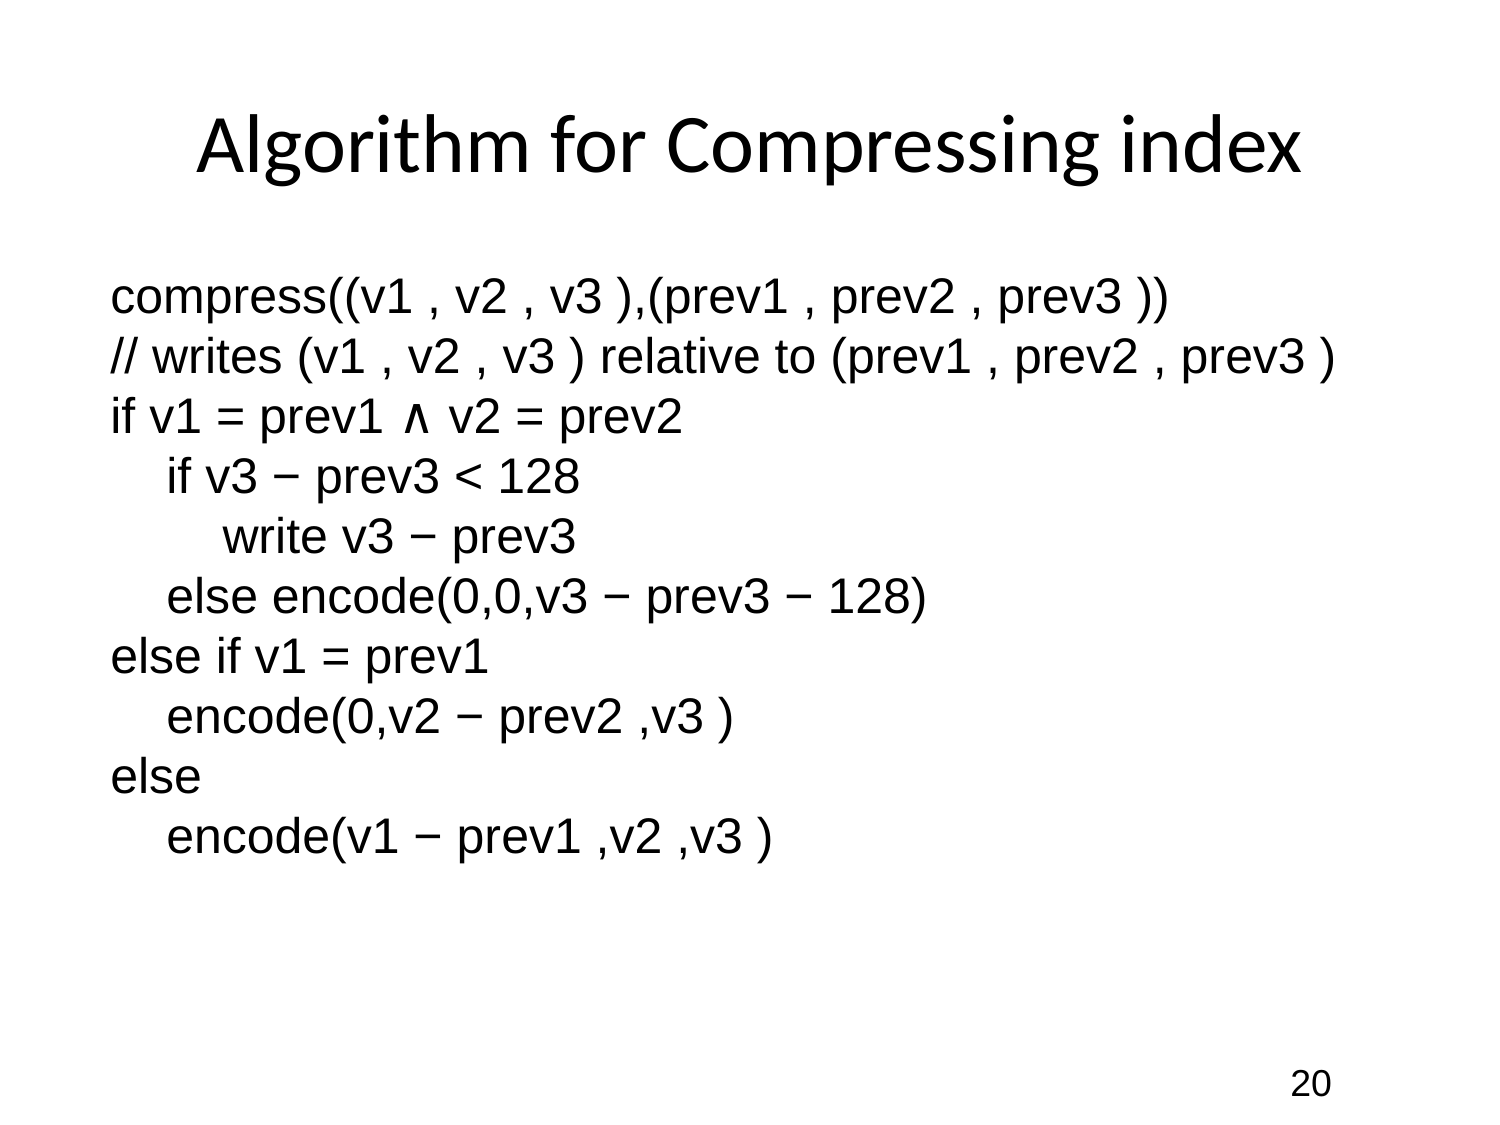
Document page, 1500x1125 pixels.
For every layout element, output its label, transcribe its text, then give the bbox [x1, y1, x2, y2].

text_box compress((v1 , v2 , v3 ),(prev1 , prev2 , prev3 )) // writes (v1 , v2 , v3 ) relative to (prev1 , prev2 , prev3 ) if v1 = prev1 ∧ v2 = prev2 if v3 − prev3 < 128 write v3 − prev3 else encode(0,0,v3 − prev3 − 128) else if v1 = prev1 encode(0,v2 − prev2 ,v3 ) else encode(v1 − prev1 ,v2 ,v3 ) [75, 263, 1395, 916]
text_box Algorithm for Compressing index [75, 44, 1425, 233]
